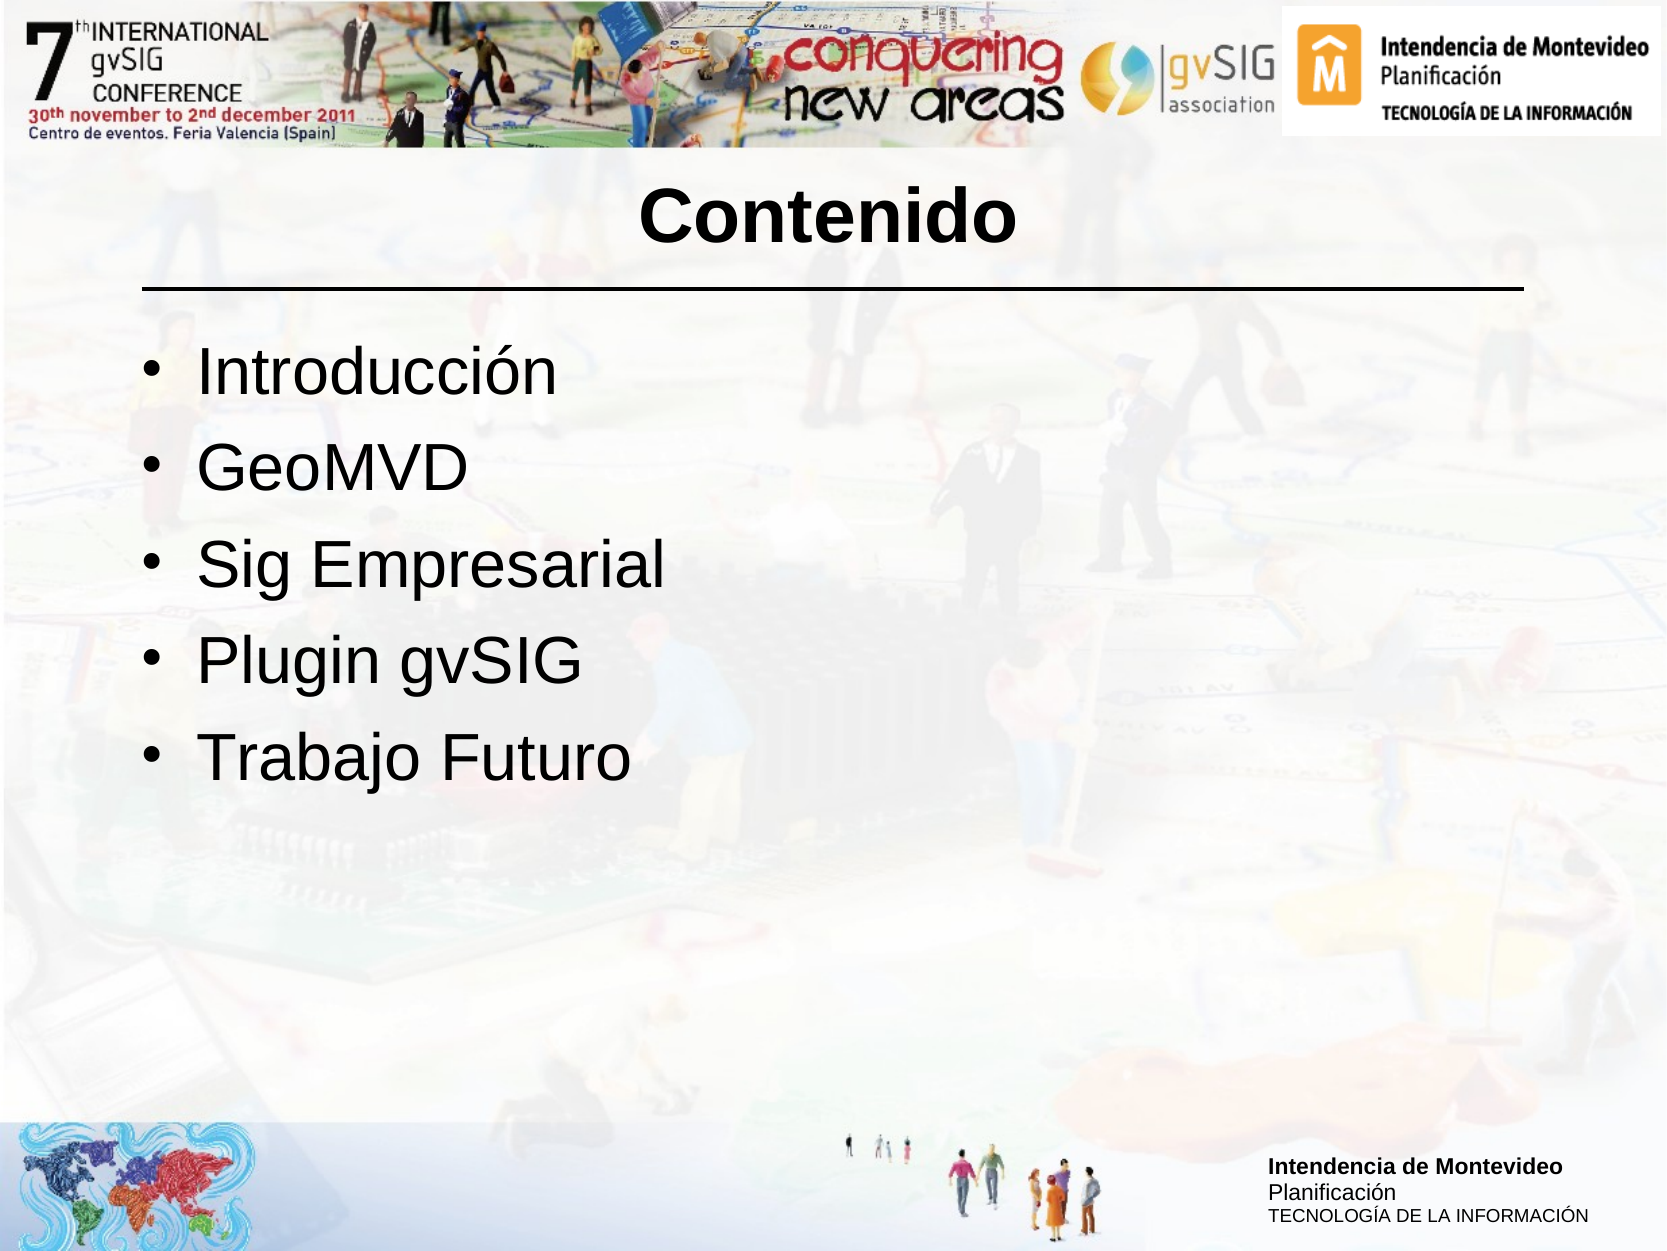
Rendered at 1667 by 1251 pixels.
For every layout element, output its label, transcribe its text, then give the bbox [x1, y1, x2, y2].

title Contenido [90, 166, 1567, 265]
picture [0, 0, 1667, 1251]
list Introducción GeoMVD Sig Empresarial Plugin gvSIG Trabajo Futuro [125, 319, 1542, 1085]
